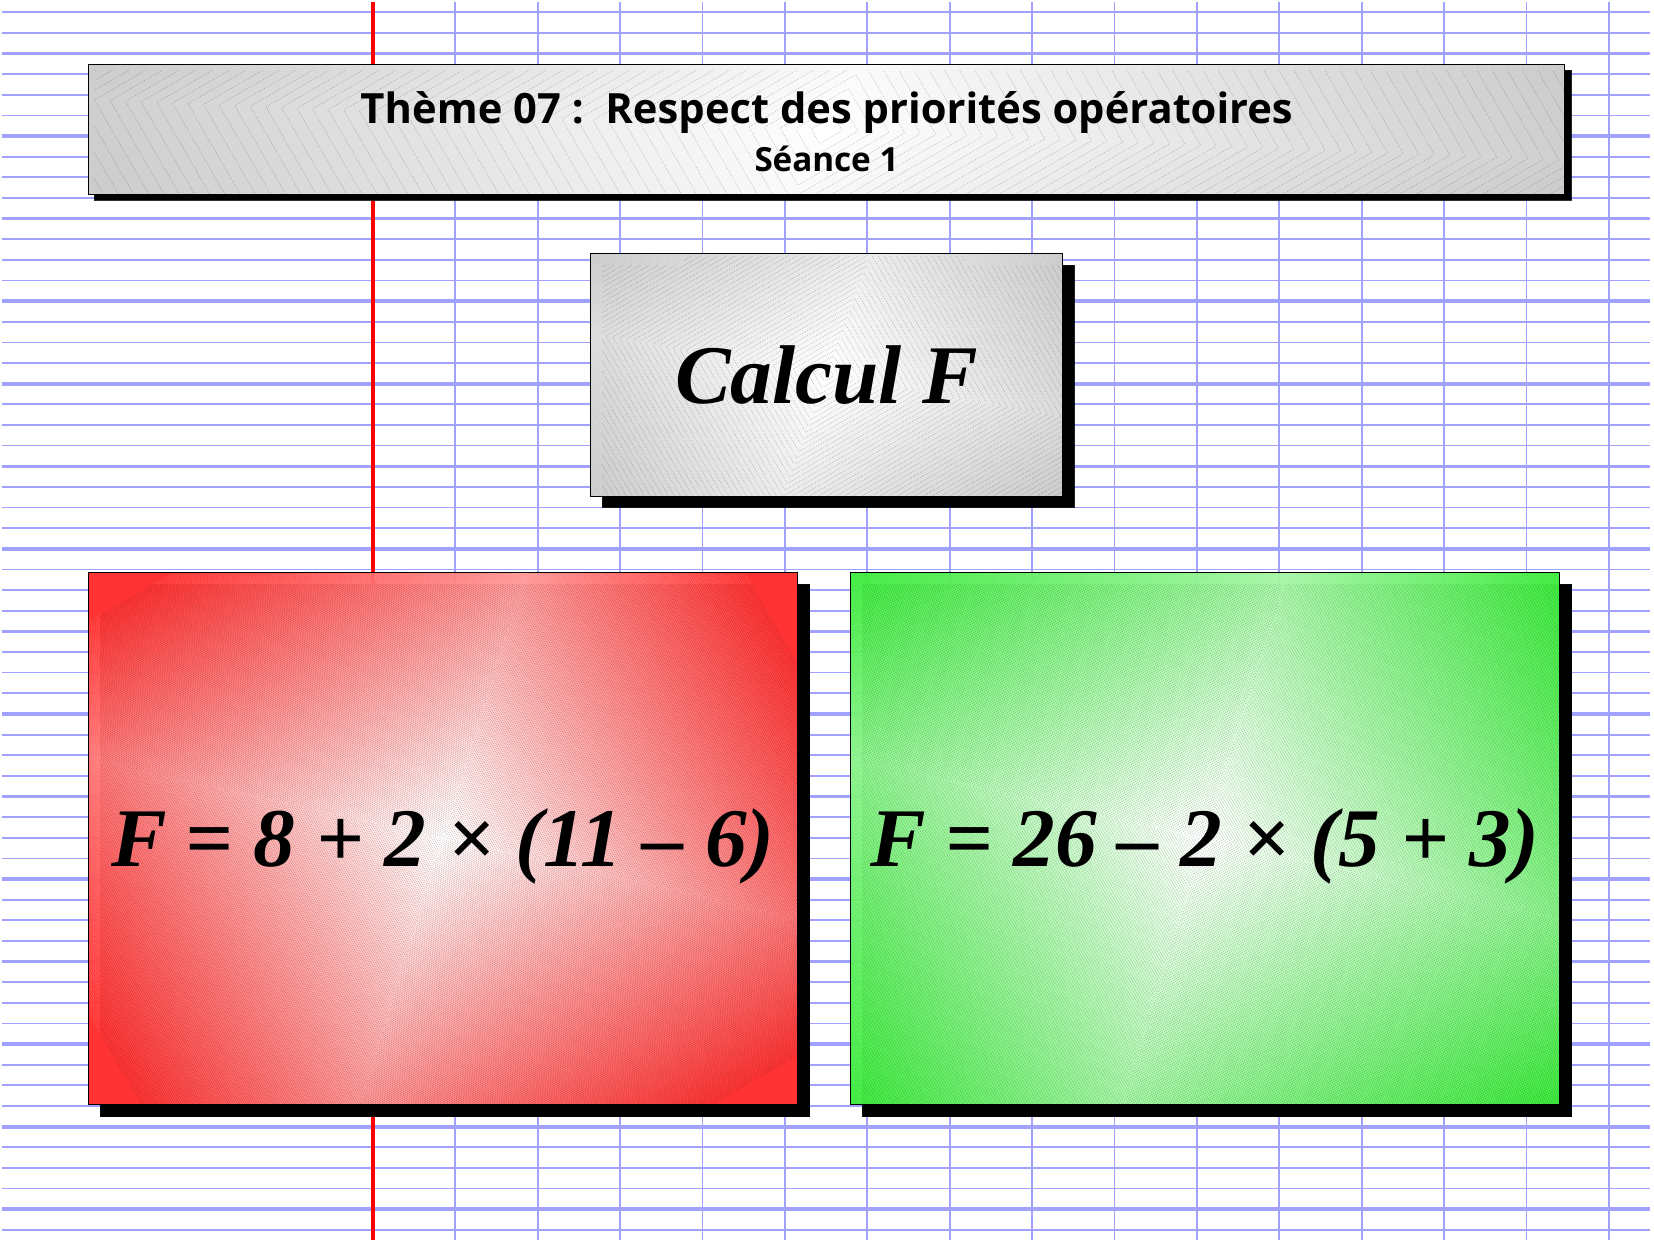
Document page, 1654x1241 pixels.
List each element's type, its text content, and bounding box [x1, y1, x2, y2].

text_box F = 26 – 2 × (5 + 3) [850, 572, 1560, 1105]
picture [0, 0, 1654, 1241]
text_box Calcul F [590, 253, 1063, 497]
text_box Thème 07 : Respect des priorités opératoires Séance 1 [88, 64, 1565, 195]
text_box F = 8 + 2 × (11 – 6) [88, 572, 798, 1105]
